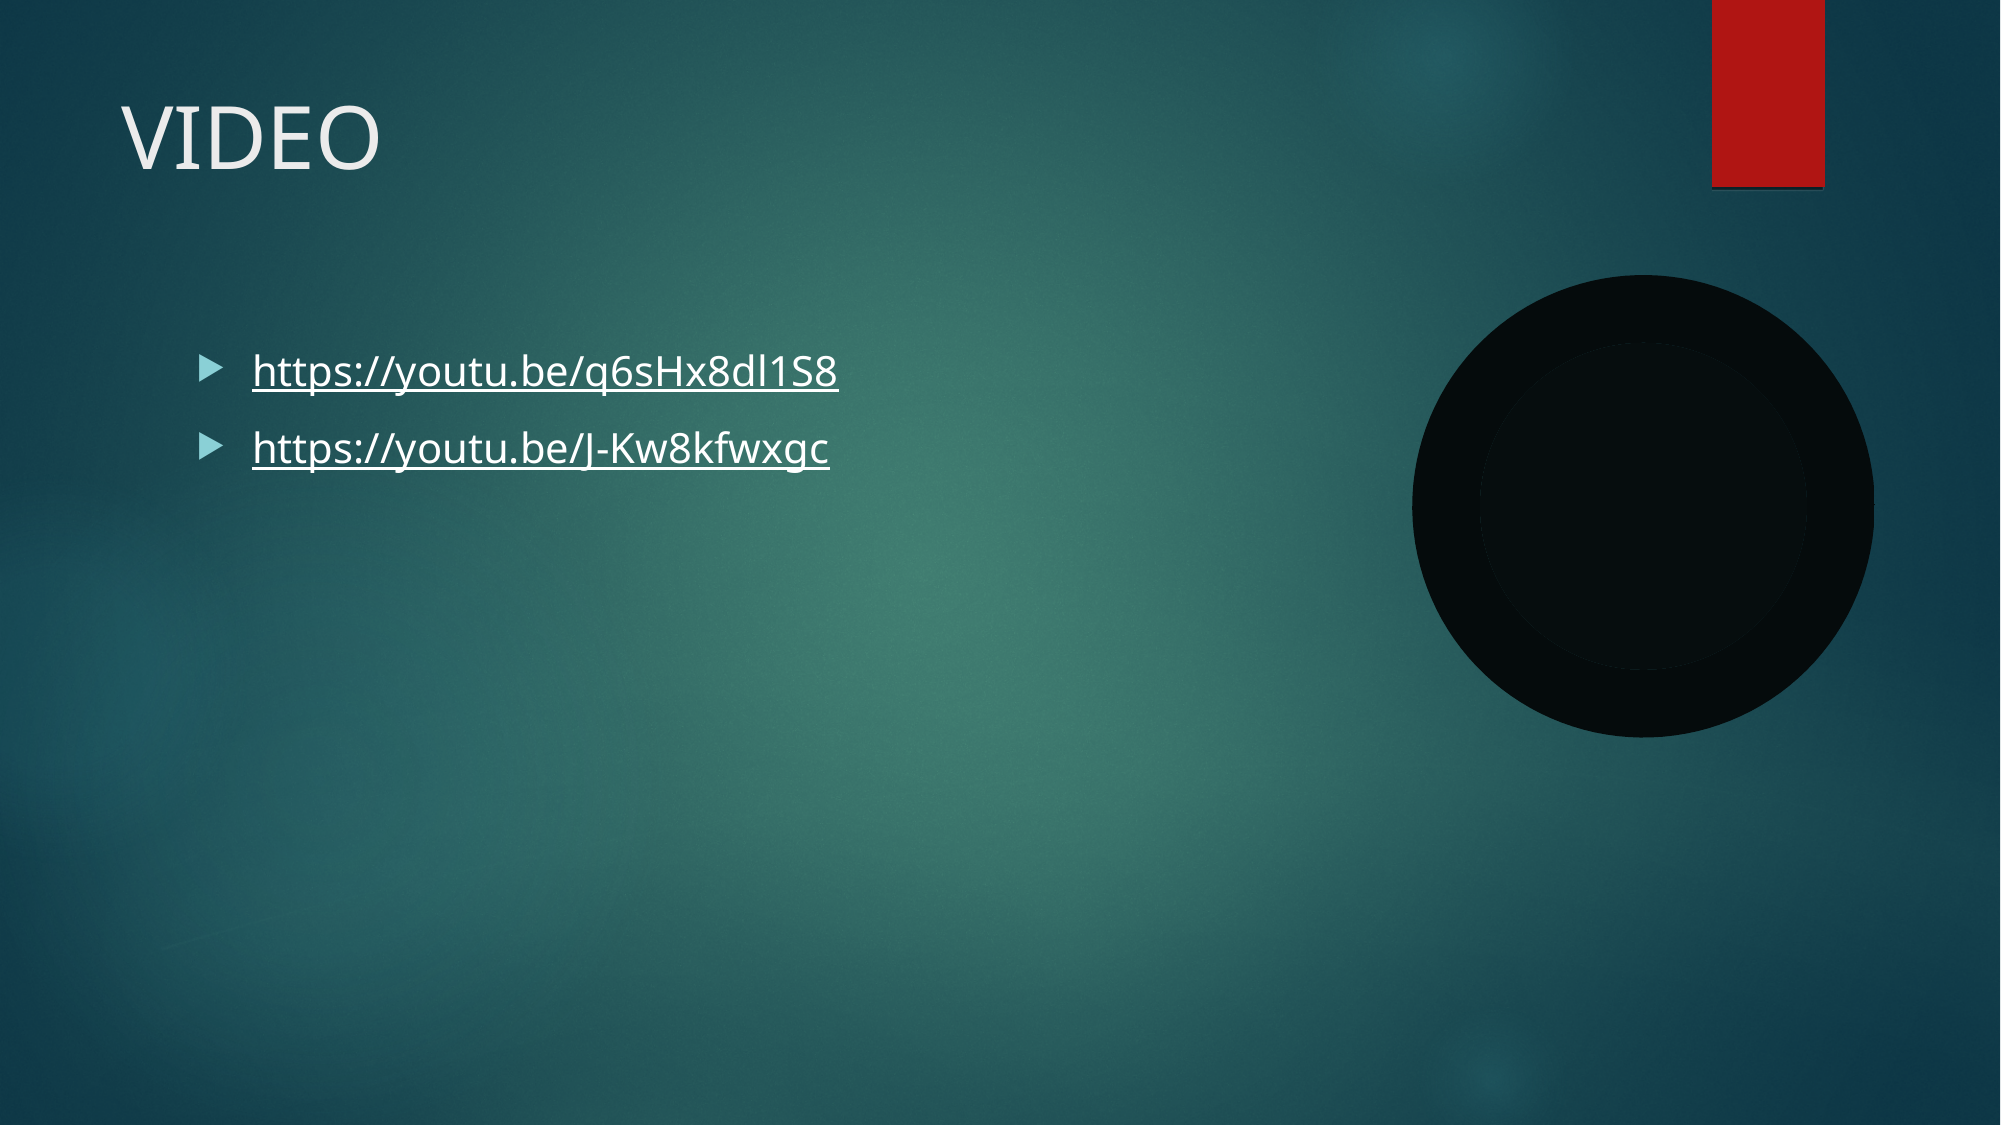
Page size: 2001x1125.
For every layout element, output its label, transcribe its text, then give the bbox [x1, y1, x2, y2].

list https://youtu.be/q6sHx8dl1S8 https://youtu.be/J-Kw8kfwxgc [181, 336, 1649, 1026]
title VIDEO [106, 74, 1649, 305]
